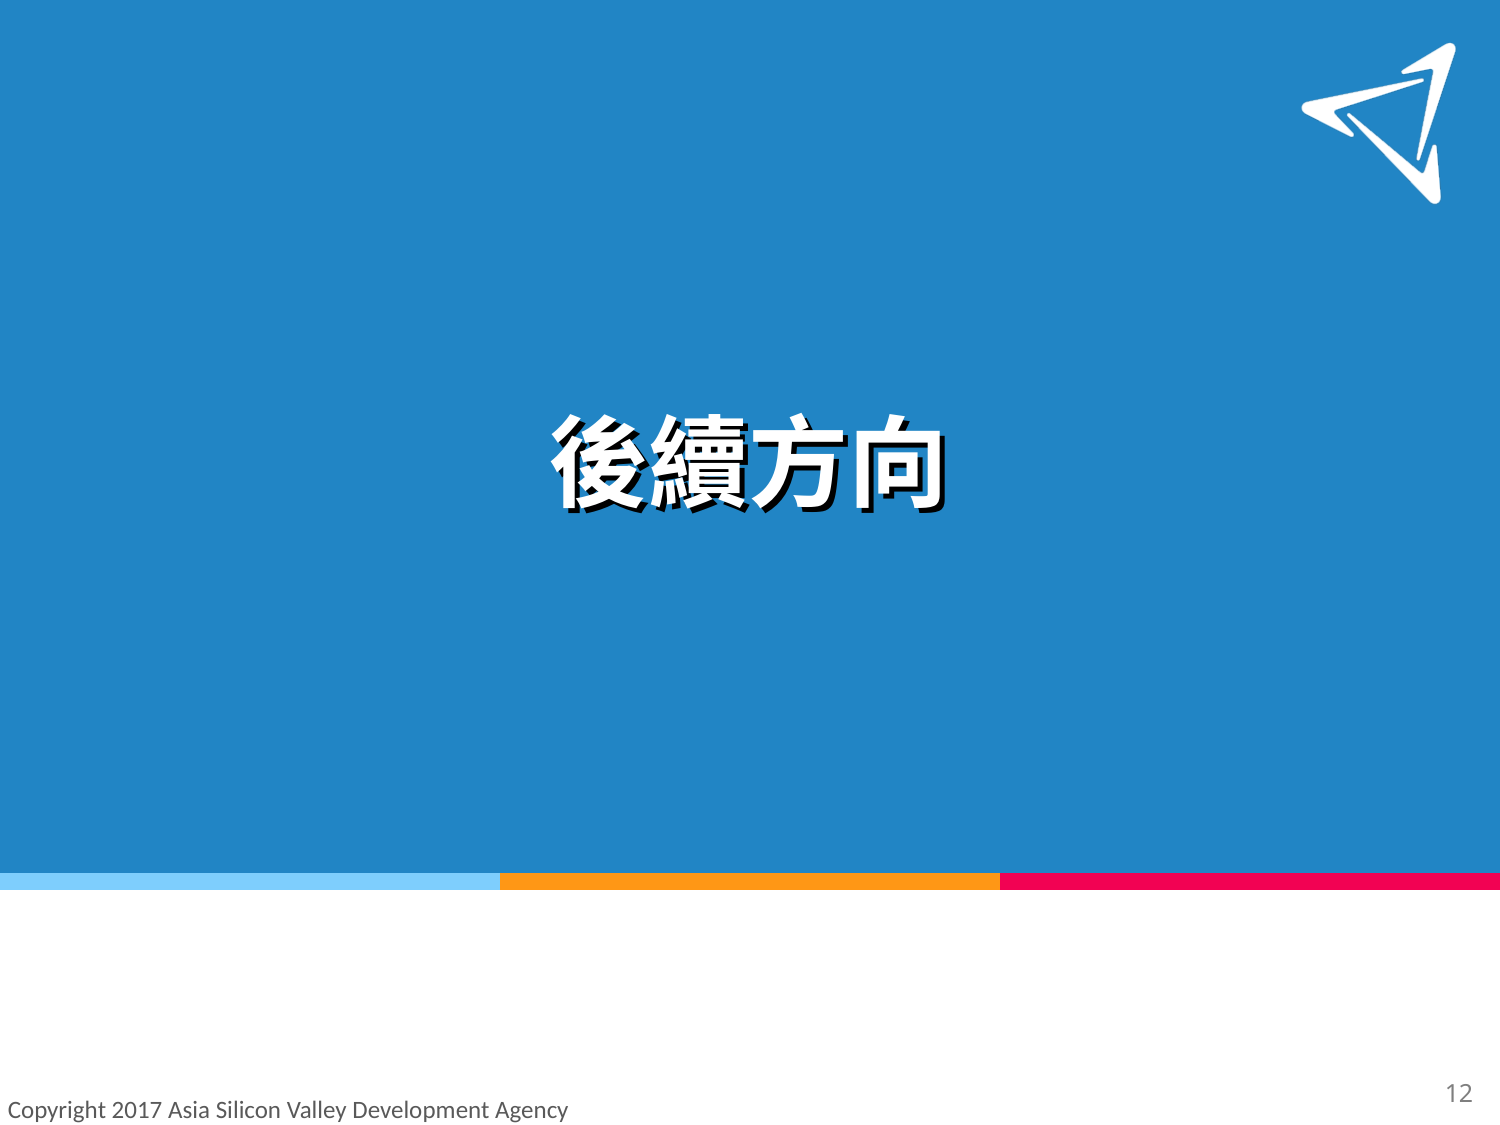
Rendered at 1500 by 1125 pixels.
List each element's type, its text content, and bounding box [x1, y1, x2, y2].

text_box 12 [1429, 1064, 1499, 1125]
title 後續方向 [110, 282, 1386, 536]
